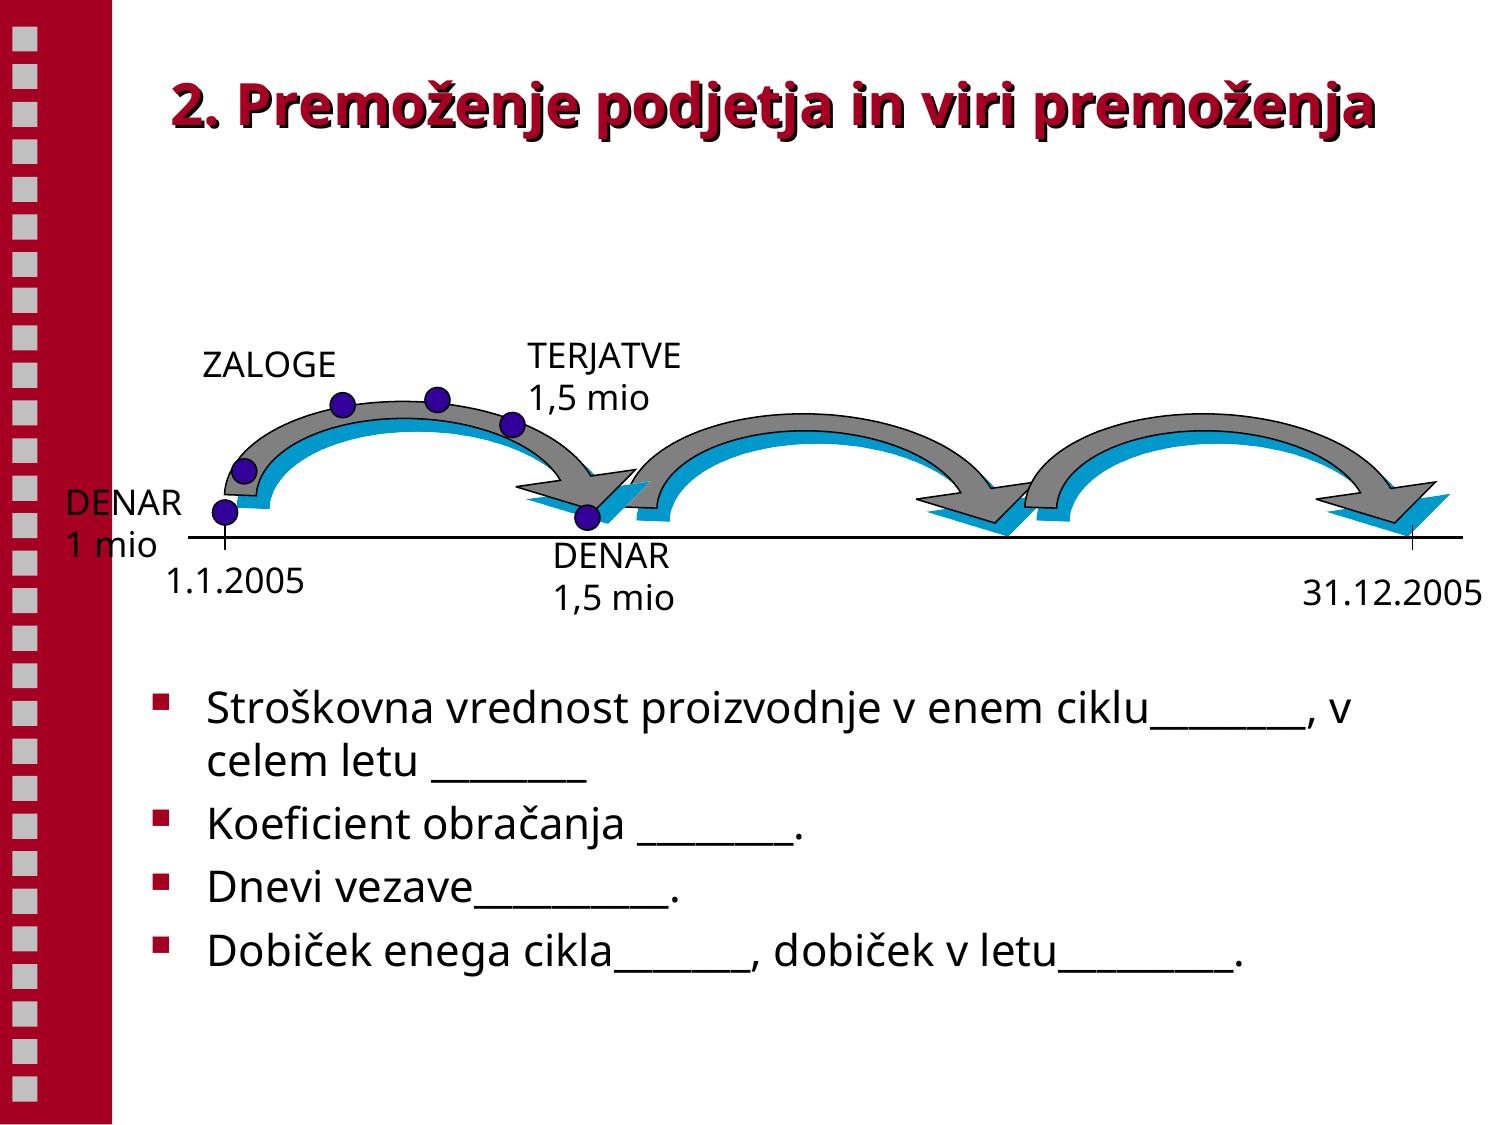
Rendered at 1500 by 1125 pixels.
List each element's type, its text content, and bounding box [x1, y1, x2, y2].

text_box DENAR 1 mio [49, 472, 288, 573]
title 2. Premoženje podjetja in viri premoženja [136, 30, 1412, 173]
text_box DENAR 1,5 mio [537, 524, 901, 626]
text_box 1.1.2005 [249, 573, 259, 591]
text_box TERJATVE 1,5 mio [512, 324, 751, 426]
text_box [625, 413, 1436, 524]
list Stroškovna vrednost proizvodnje v enem ciklu________, v celem letu ________ Koeficient obračanja ________. Dnevi vezave__________. Dobiček enega cikla_______, dobiček v letu_________. [135, 672, 1467, 1059]
text_box 1.1.2005 [150, 549, 363, 608]
text_box 1.1.2005 [269, 573, 279, 591]
text_box 31.12.2005 [1287, 562, 1500, 621]
text_box ZALOGE [187, 334, 426, 393]
text_box [230, 387, 636, 531]
